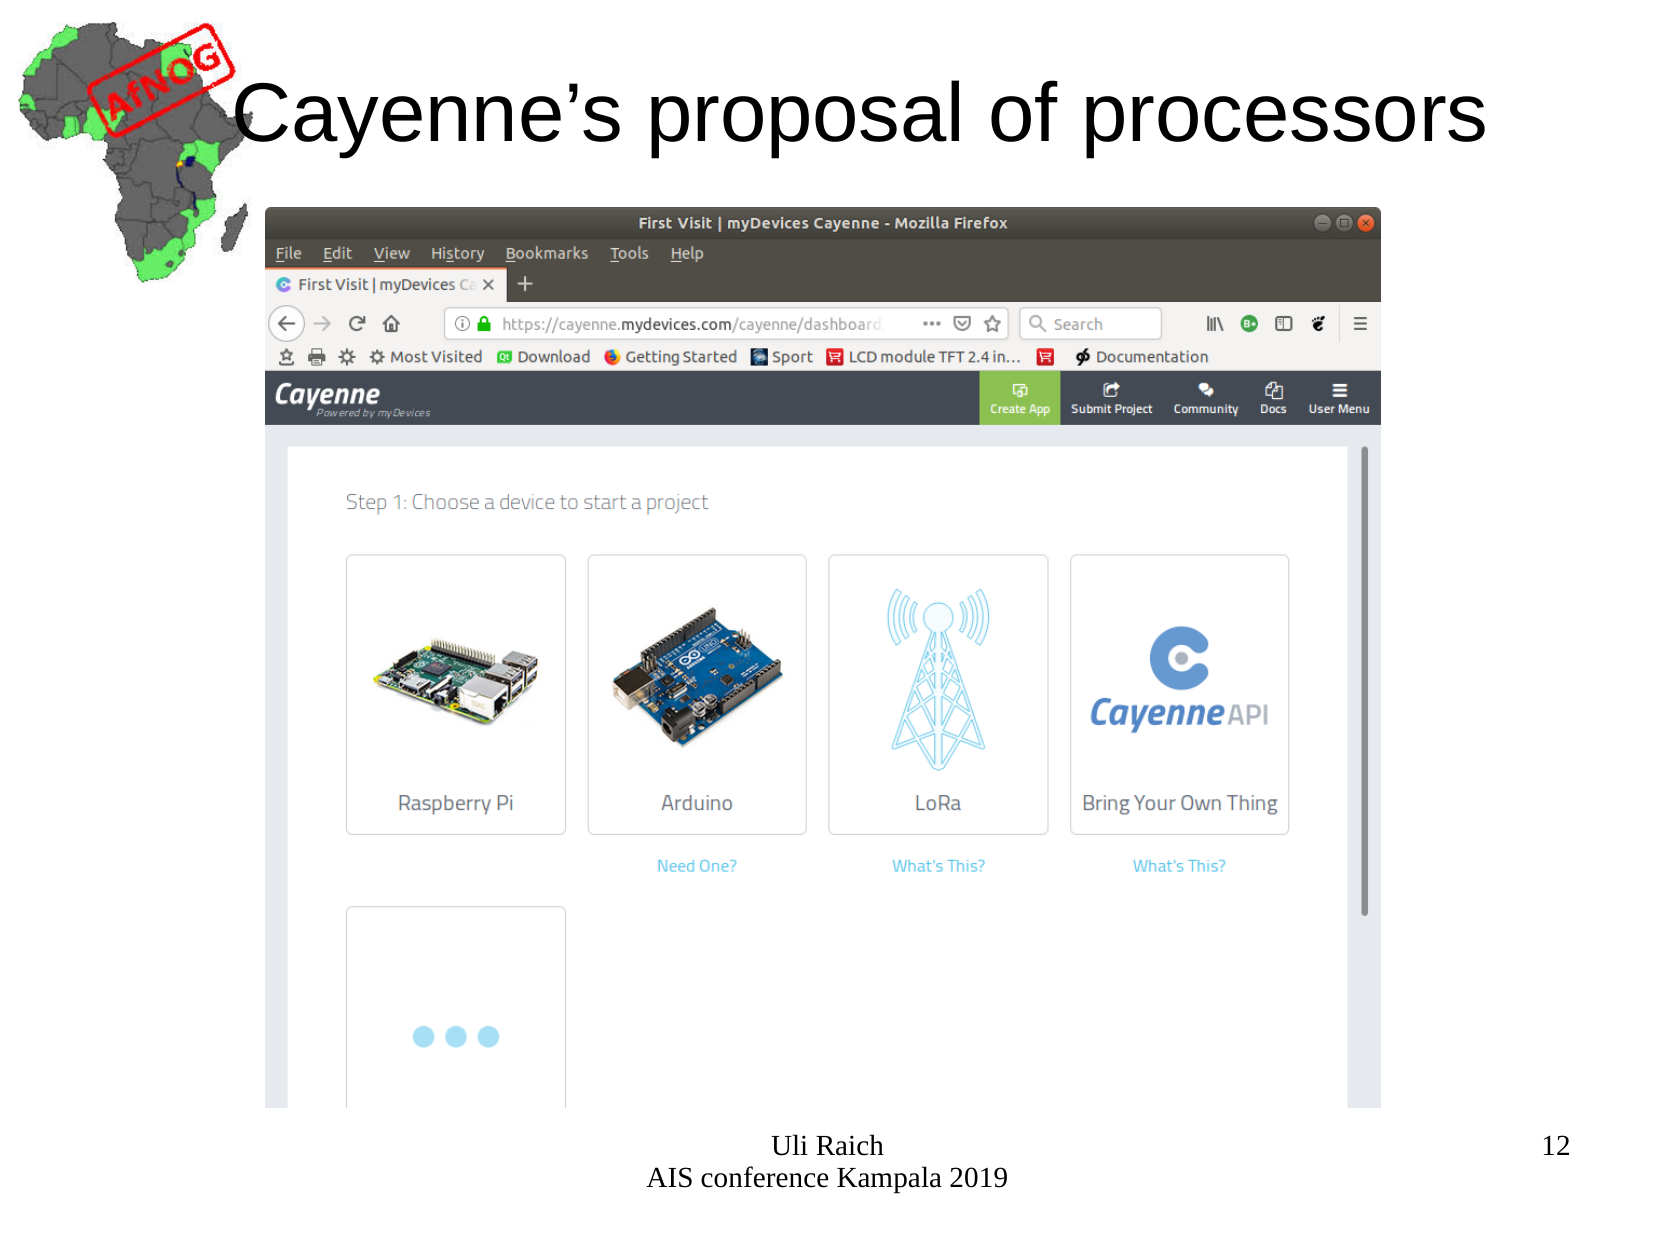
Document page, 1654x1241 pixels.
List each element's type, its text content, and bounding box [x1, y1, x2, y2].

picture [9, 0, 259, 291]
picture [265, 207, 1381, 1108]
title Cayenne’s proposal of processors [150, 16, 1571, 211]
